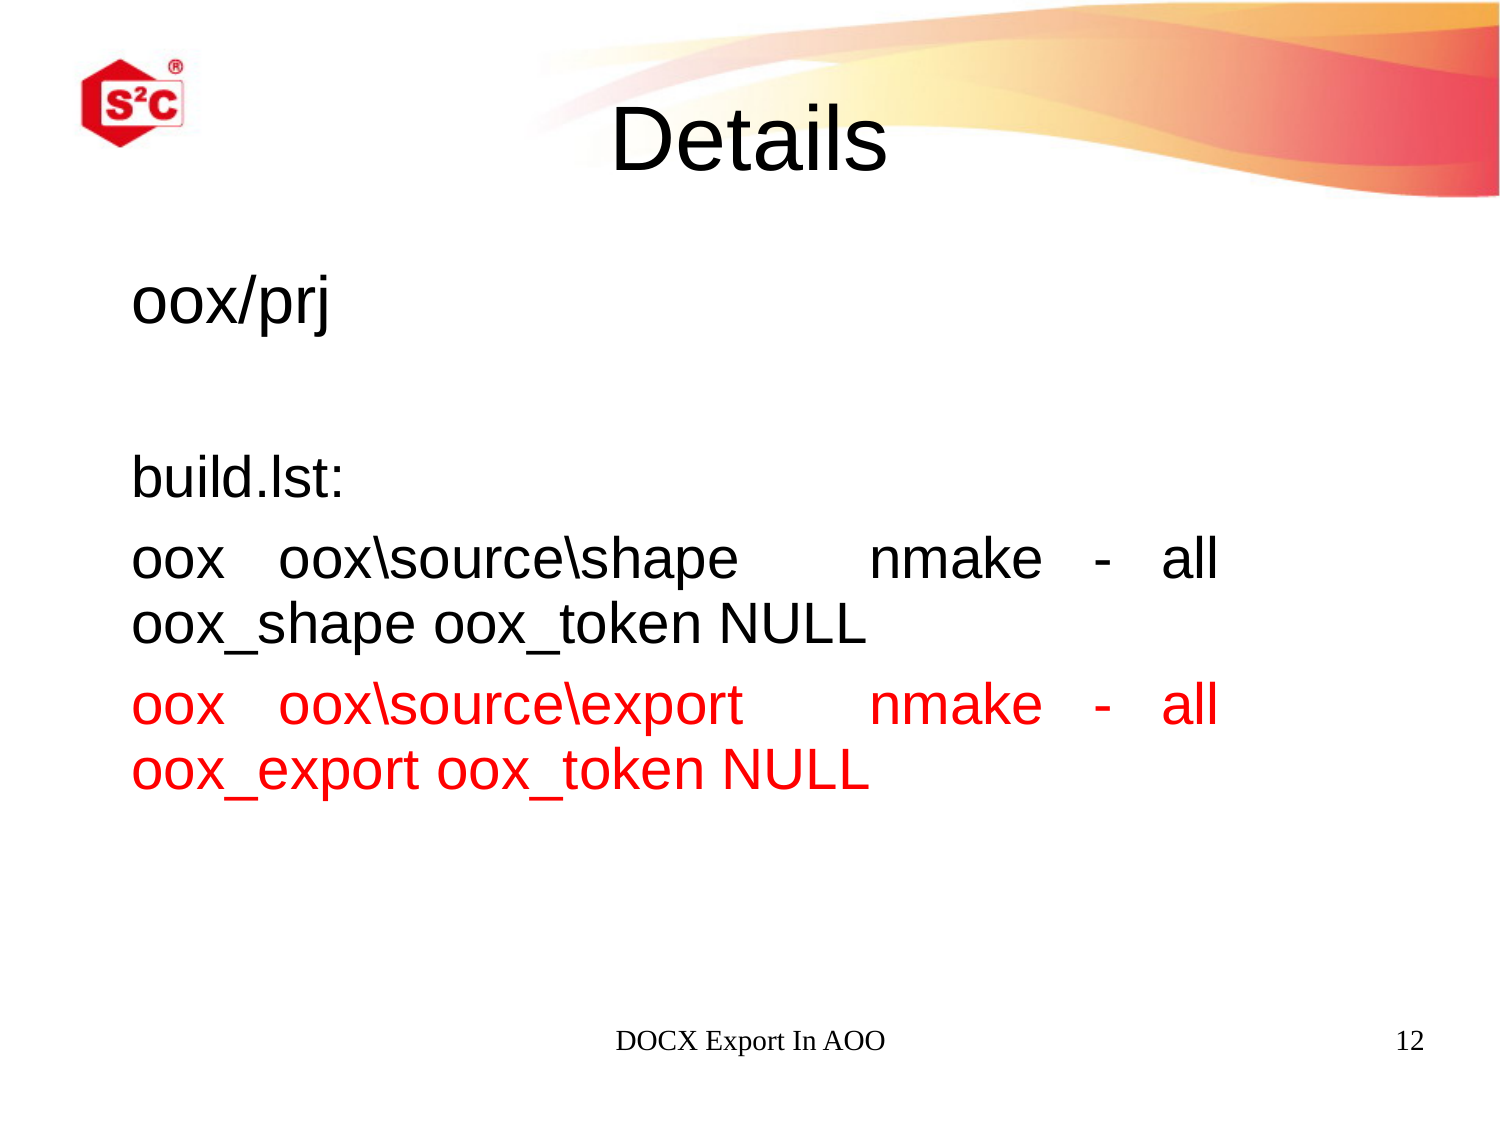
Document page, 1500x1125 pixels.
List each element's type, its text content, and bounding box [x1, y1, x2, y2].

picture [0, 0, 1500, 1125]
title Details [75, 44, 1425, 233]
list oox/prj build.lst: oox oox\source\shape nmake - all oox_shape oox_token NULL oox oox\source\export nmake - all oox_export oox_token NULL [75, 263, 1425, 1006]
